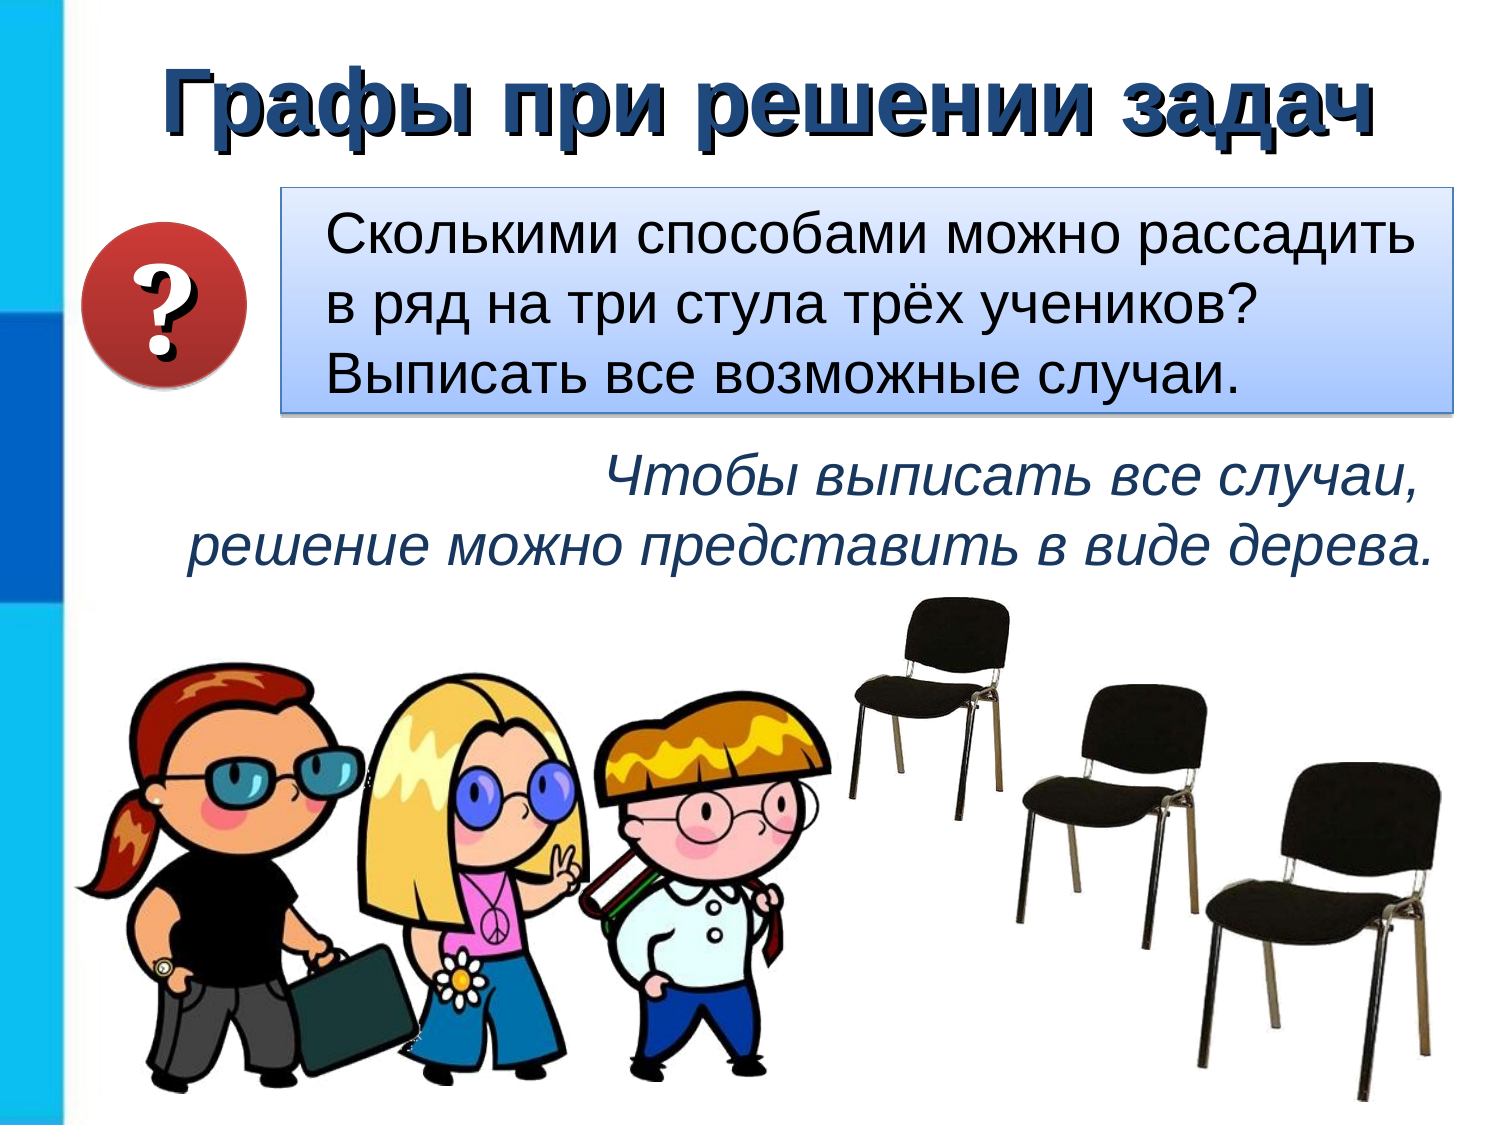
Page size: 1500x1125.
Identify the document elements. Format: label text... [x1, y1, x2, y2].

picture [0, 0, 1500, 1125]
text_box ? [82, 222, 247, 387]
text_box Сколькими способами можно рассадить в ряд на три стула трёх учеников? Выписать все возможные случаи. [281, 187, 1454, 413]
text_box Чтобы выписать все случаи, решение можно представить в виде дерева. [164, 429, 1454, 585]
title Графы при решении задач [145, 23, 1442, 169]
